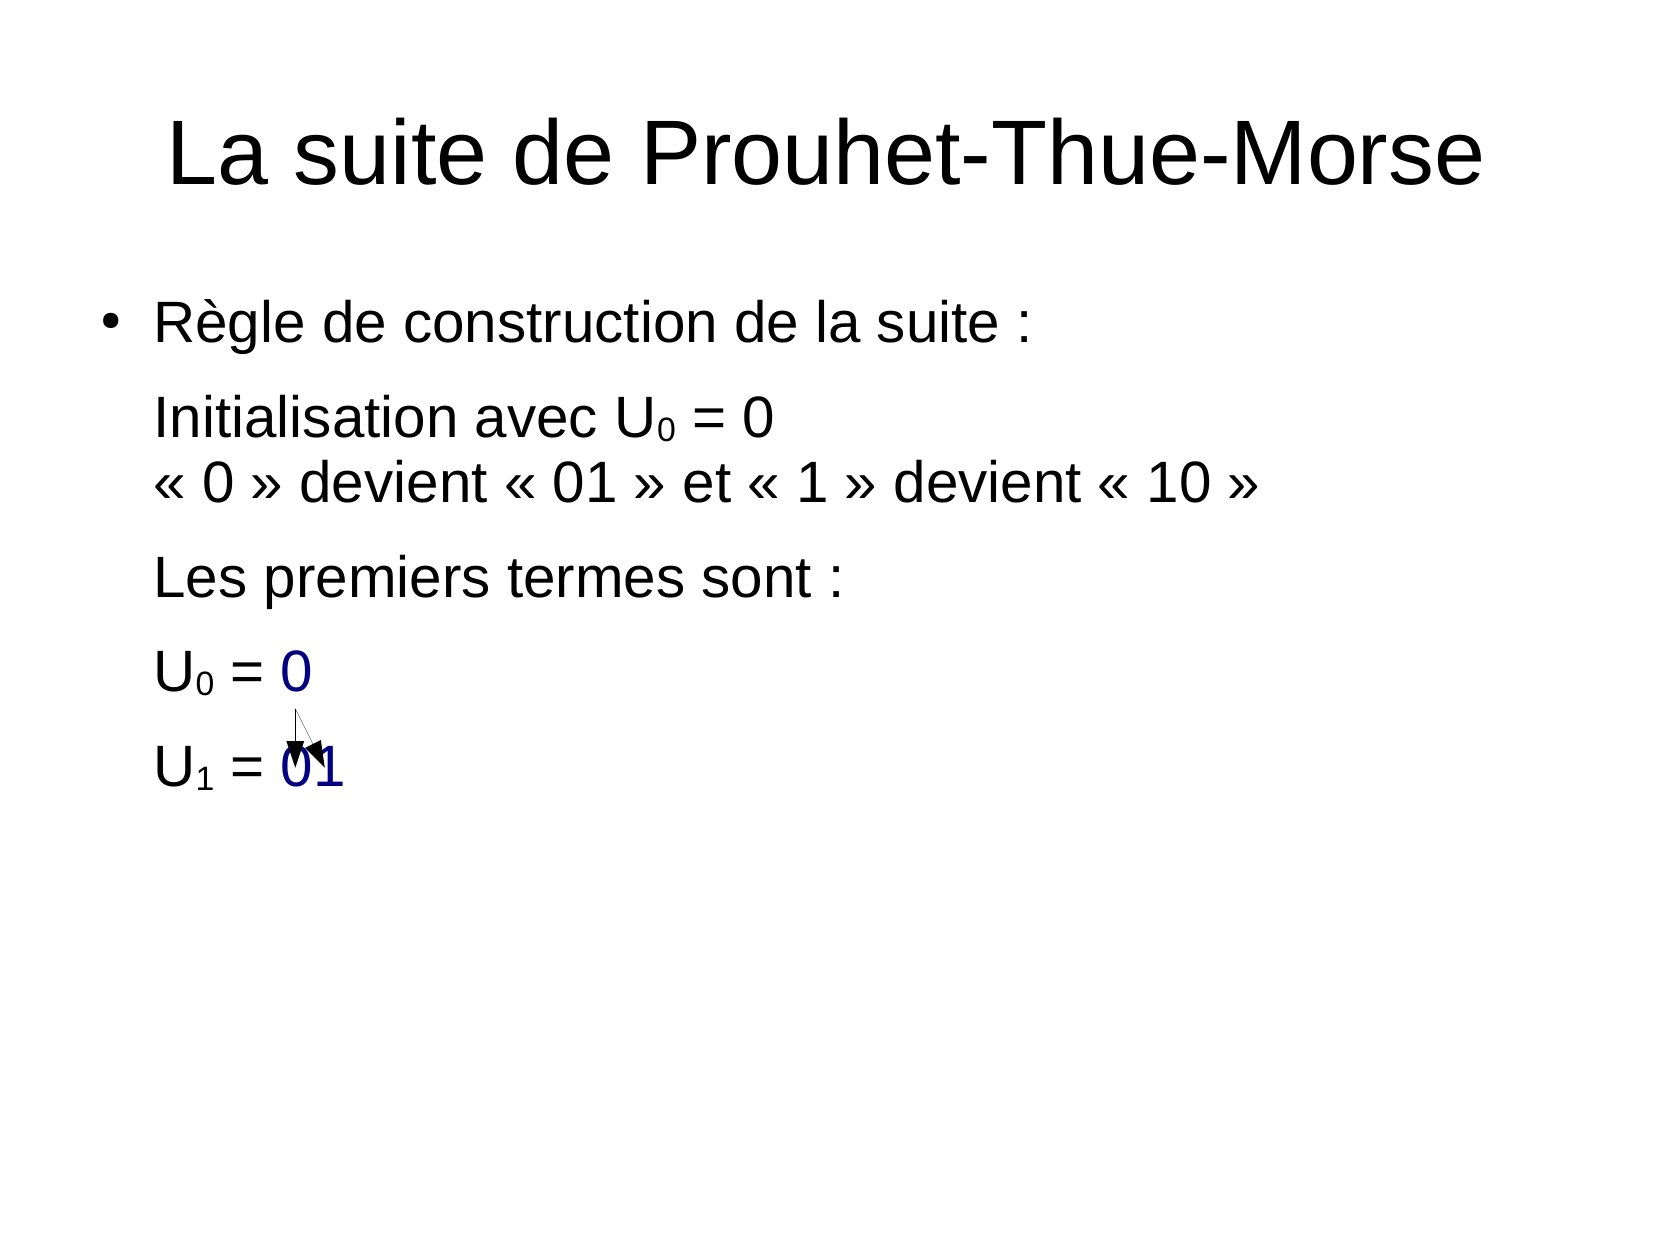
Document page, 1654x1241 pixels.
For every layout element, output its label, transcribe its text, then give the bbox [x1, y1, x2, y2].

list Règle de construction de la suite : Initialisation avec U0 = 0 « 0 » devient « 01 » et « 1 » devient « 10 » Les premiers termes sont : U0 = 0 U1 = 01 [82, 290, 1571, 1109]
title La suite de Prouhet-Thue-Morse [82, 49, 1571, 257]
